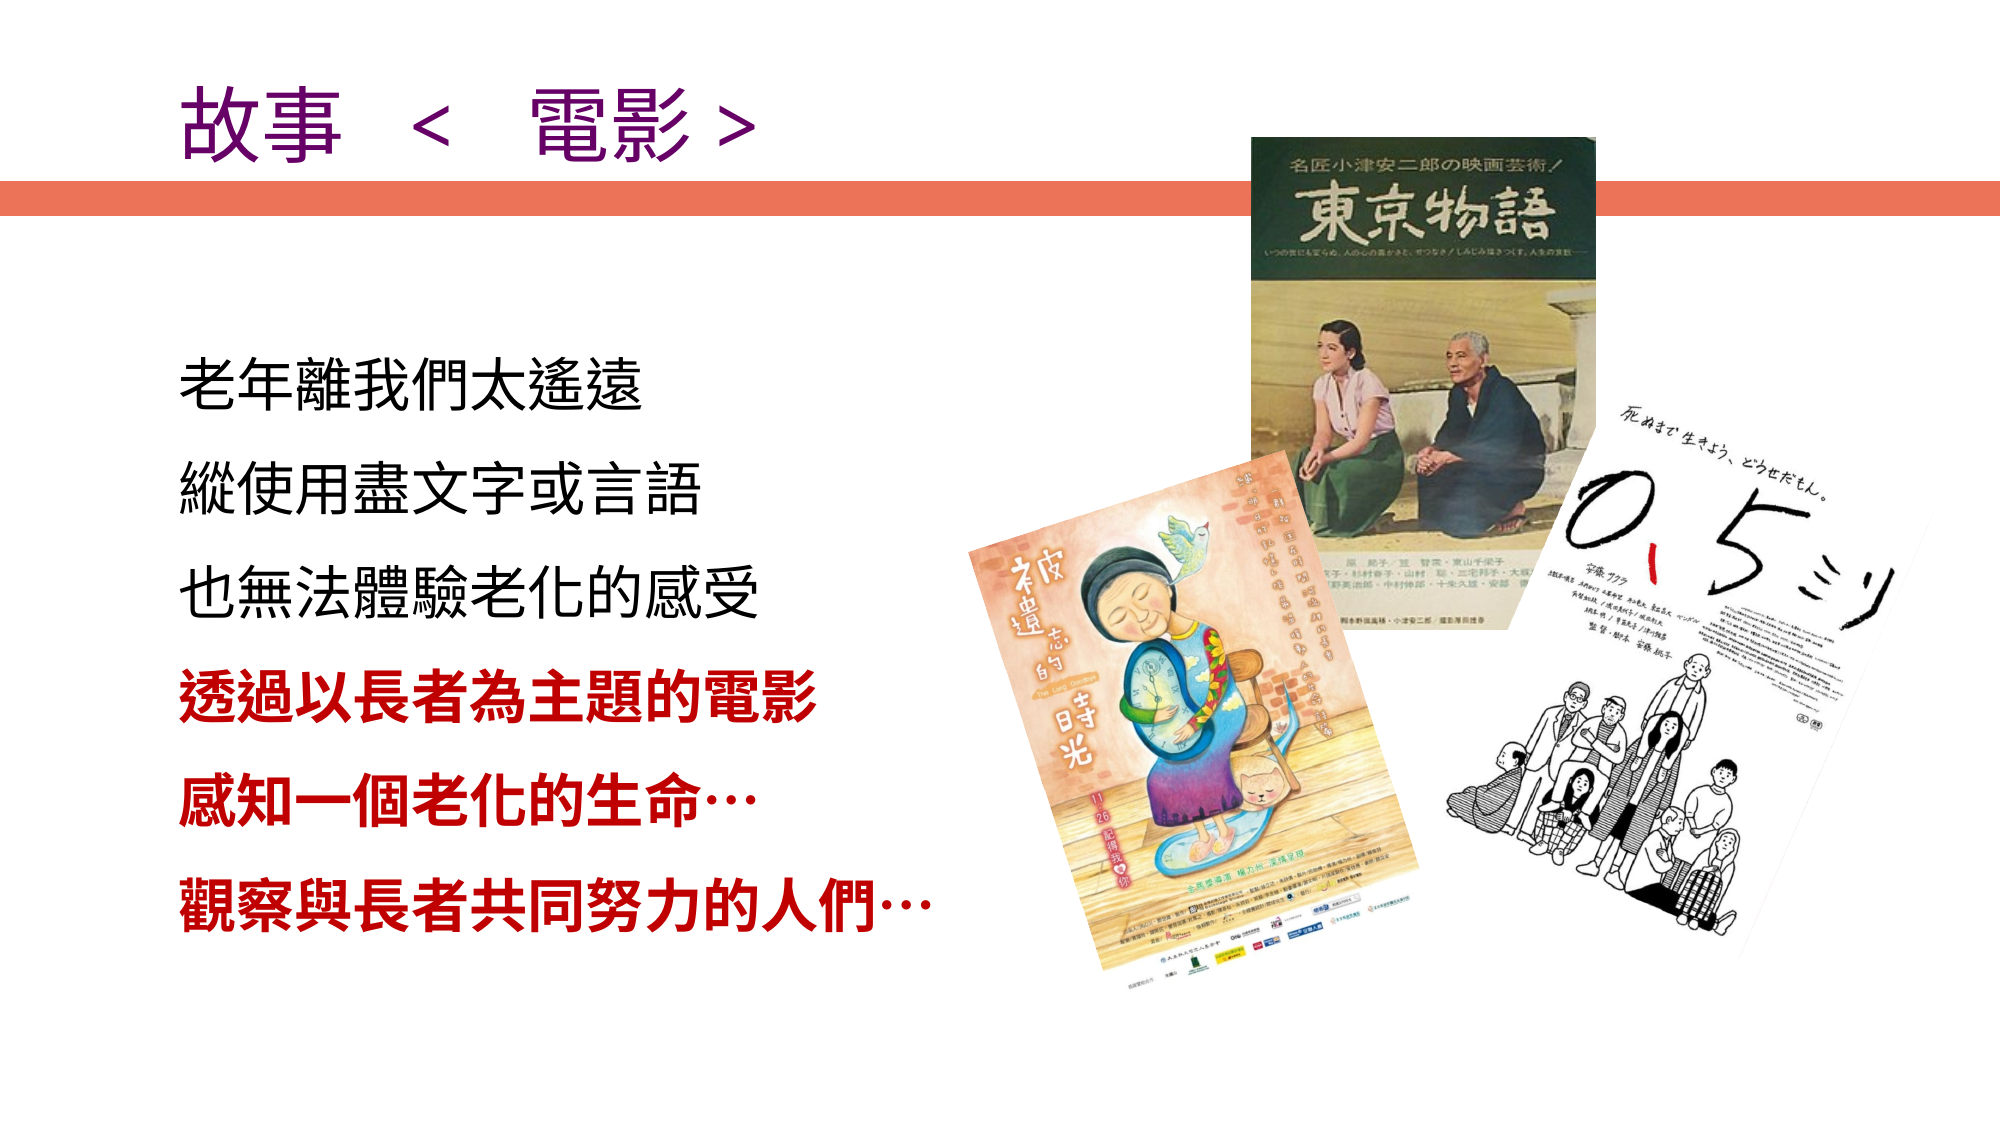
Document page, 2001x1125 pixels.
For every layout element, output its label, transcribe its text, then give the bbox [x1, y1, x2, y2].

text_box 故事 < 電影> [163, 65, 699, 182]
text_box [1596, 181, 2000, 216]
picture [967, 137, 1933, 1003]
text_box [0, 181, 1251, 216]
text_box 老年離我們太遙遠 縱使用盡文字或言語 也無法體驗老化的感受 透過以長者為主題的電影 感知一個老化的生命… 觀察與長者共同努力的人們… [163, 306, 1027, 953]
